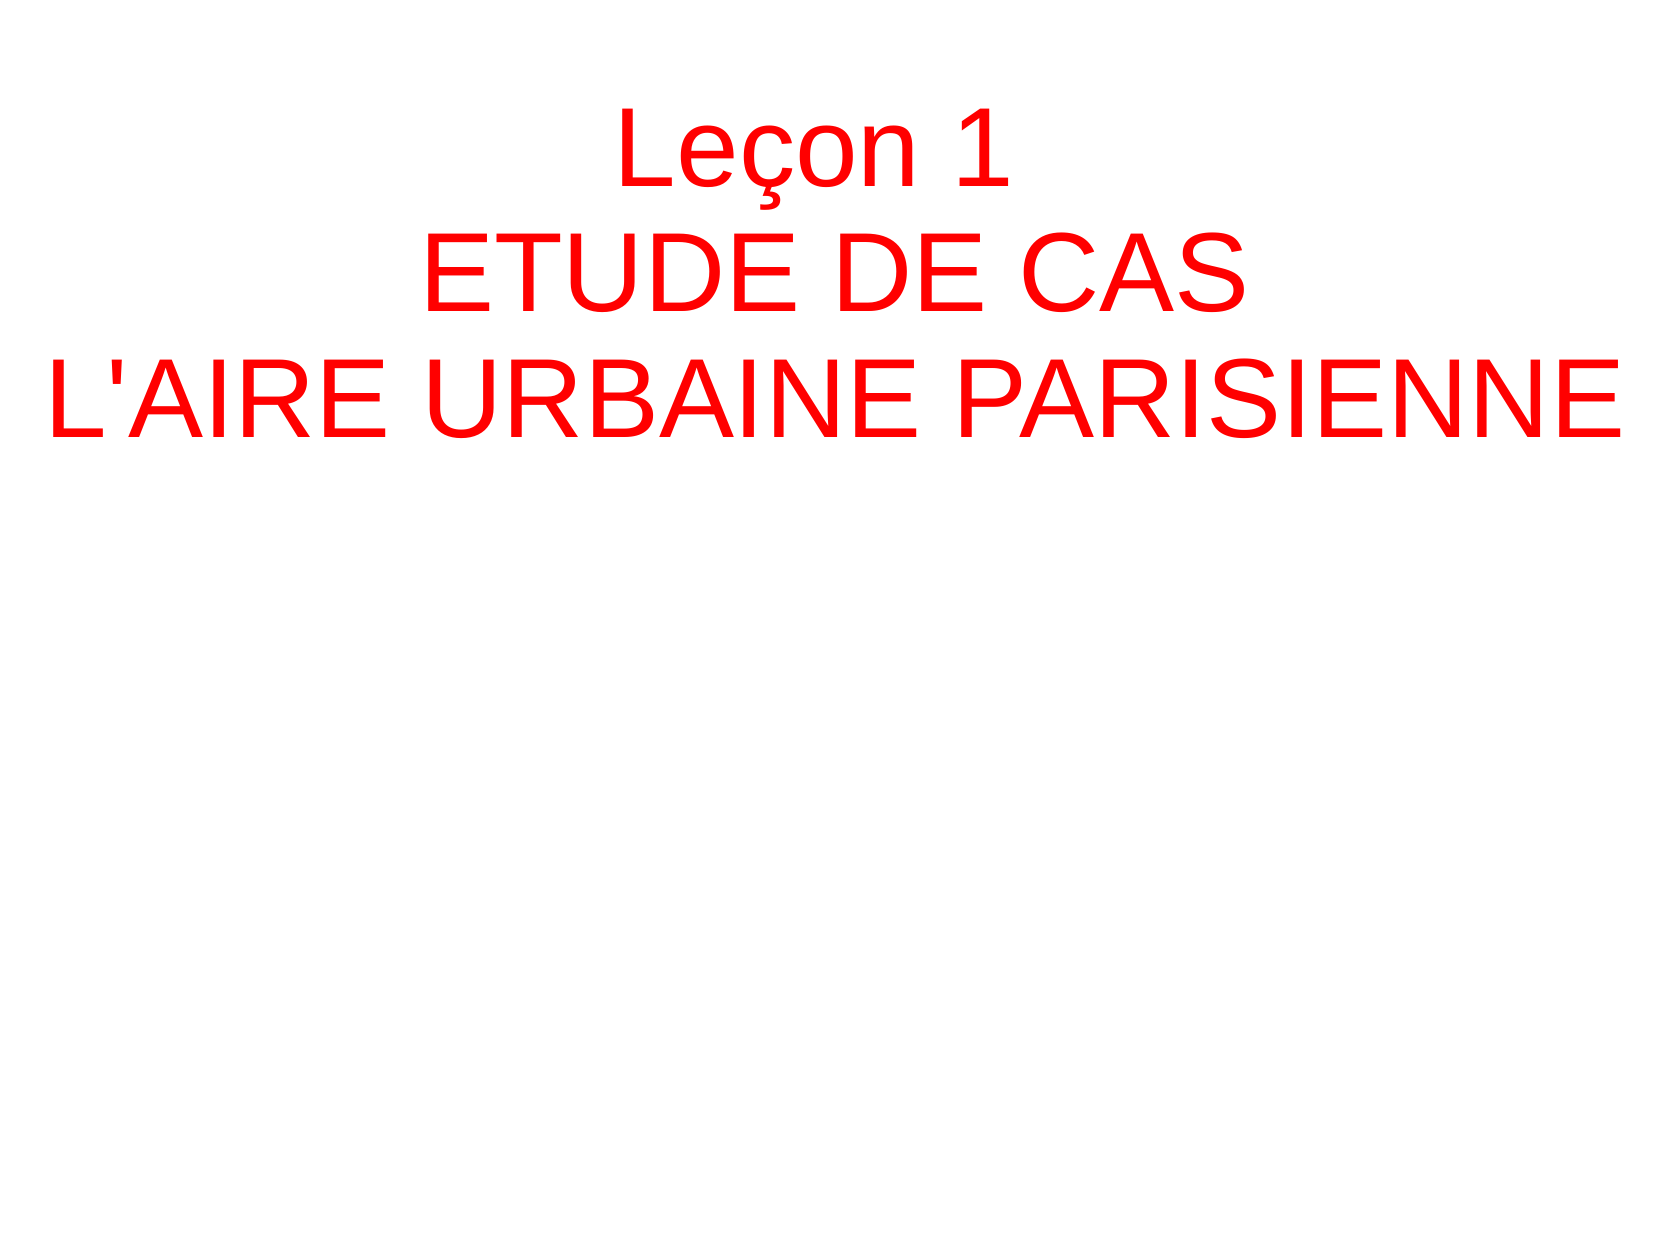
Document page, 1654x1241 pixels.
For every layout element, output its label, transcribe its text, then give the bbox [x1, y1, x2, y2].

text_box Leçon 1 ETUDE DE CAS L'AIRE URBAINE PARISIENNE [29, 77, 1654, 473]
